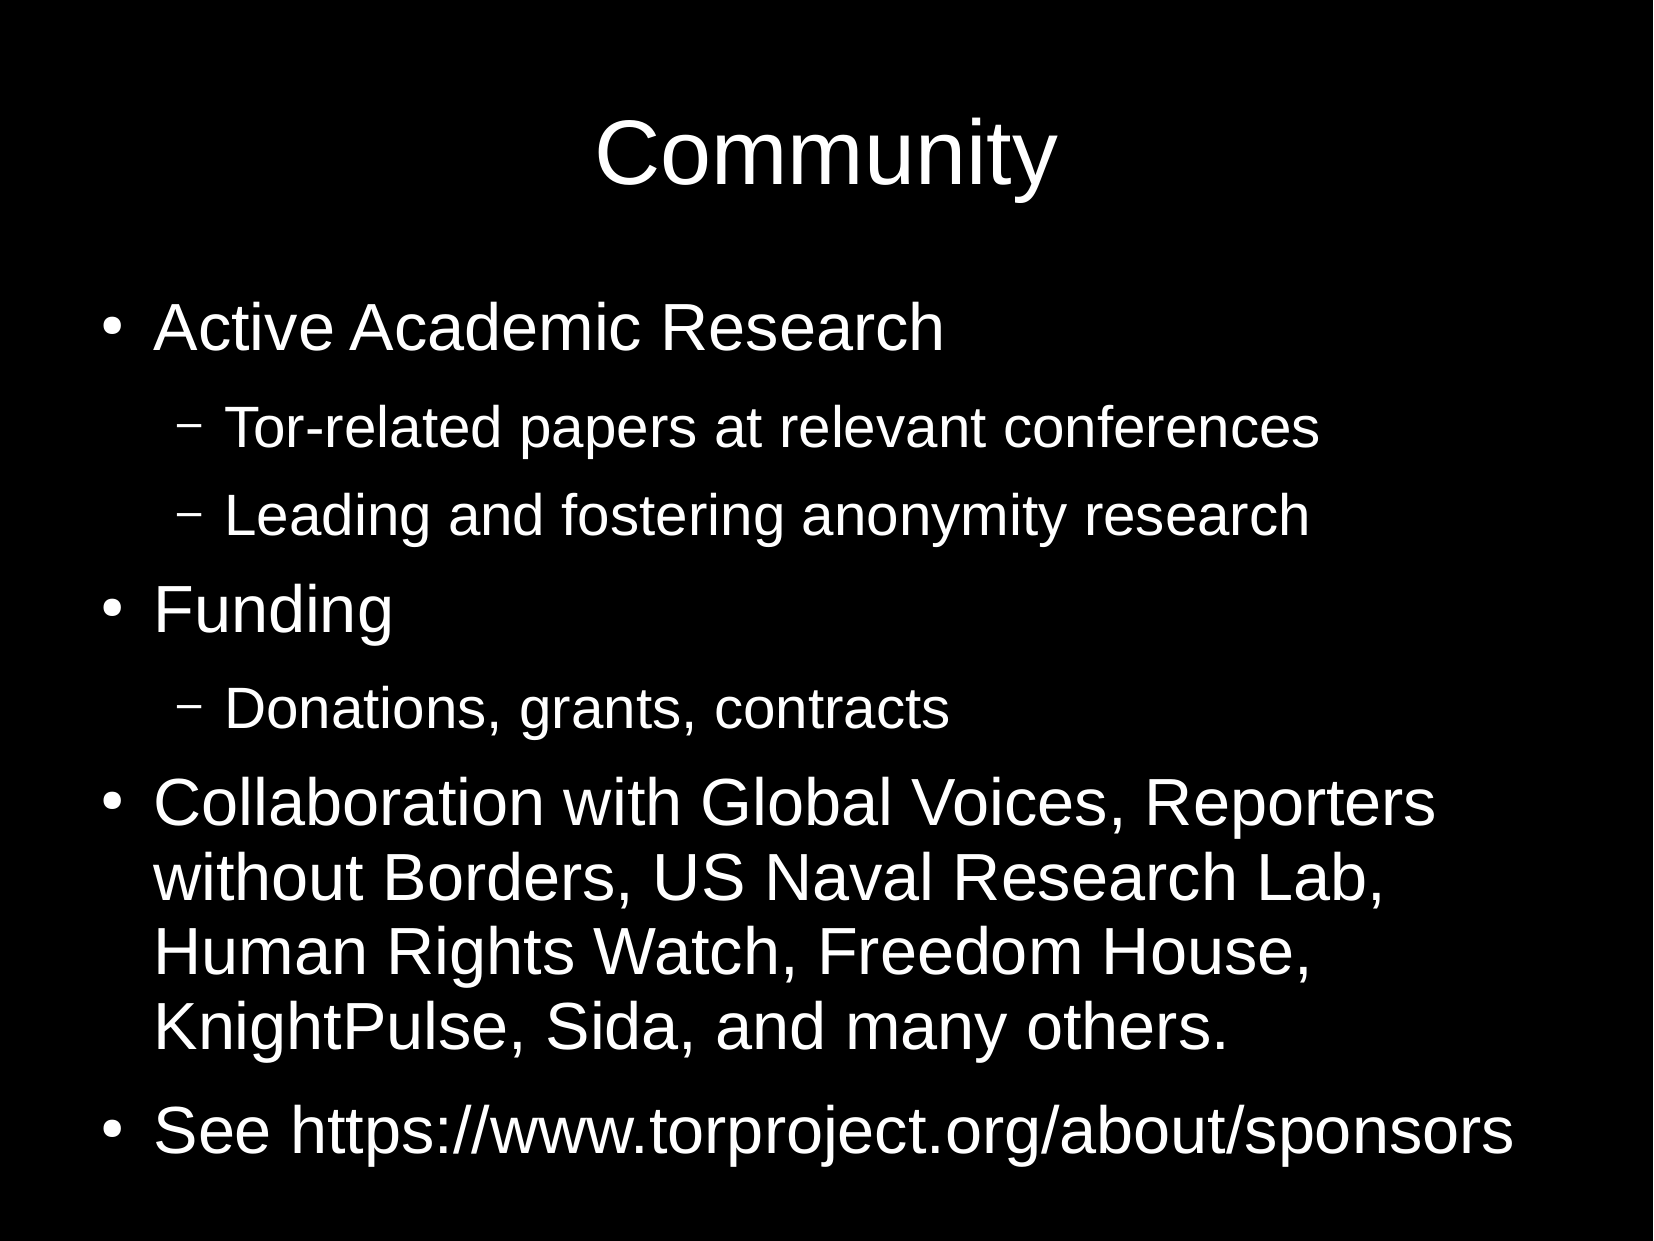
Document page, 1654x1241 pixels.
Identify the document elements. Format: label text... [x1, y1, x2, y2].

list Active Academic Research Tor-related papers at relevant conferences Leading and fostering anonymity research Funding Donations, grants, contracts Collaboration with Global Voices, Reporters without Borders, US Naval Research Lab, Human Rights Watch, Freedom House, KnightPulse, Sida, and many others. See https://www.torproject.org/about/sponsors [82, 290, 1571, 1169]
title Community [82, 49, 1571, 257]
